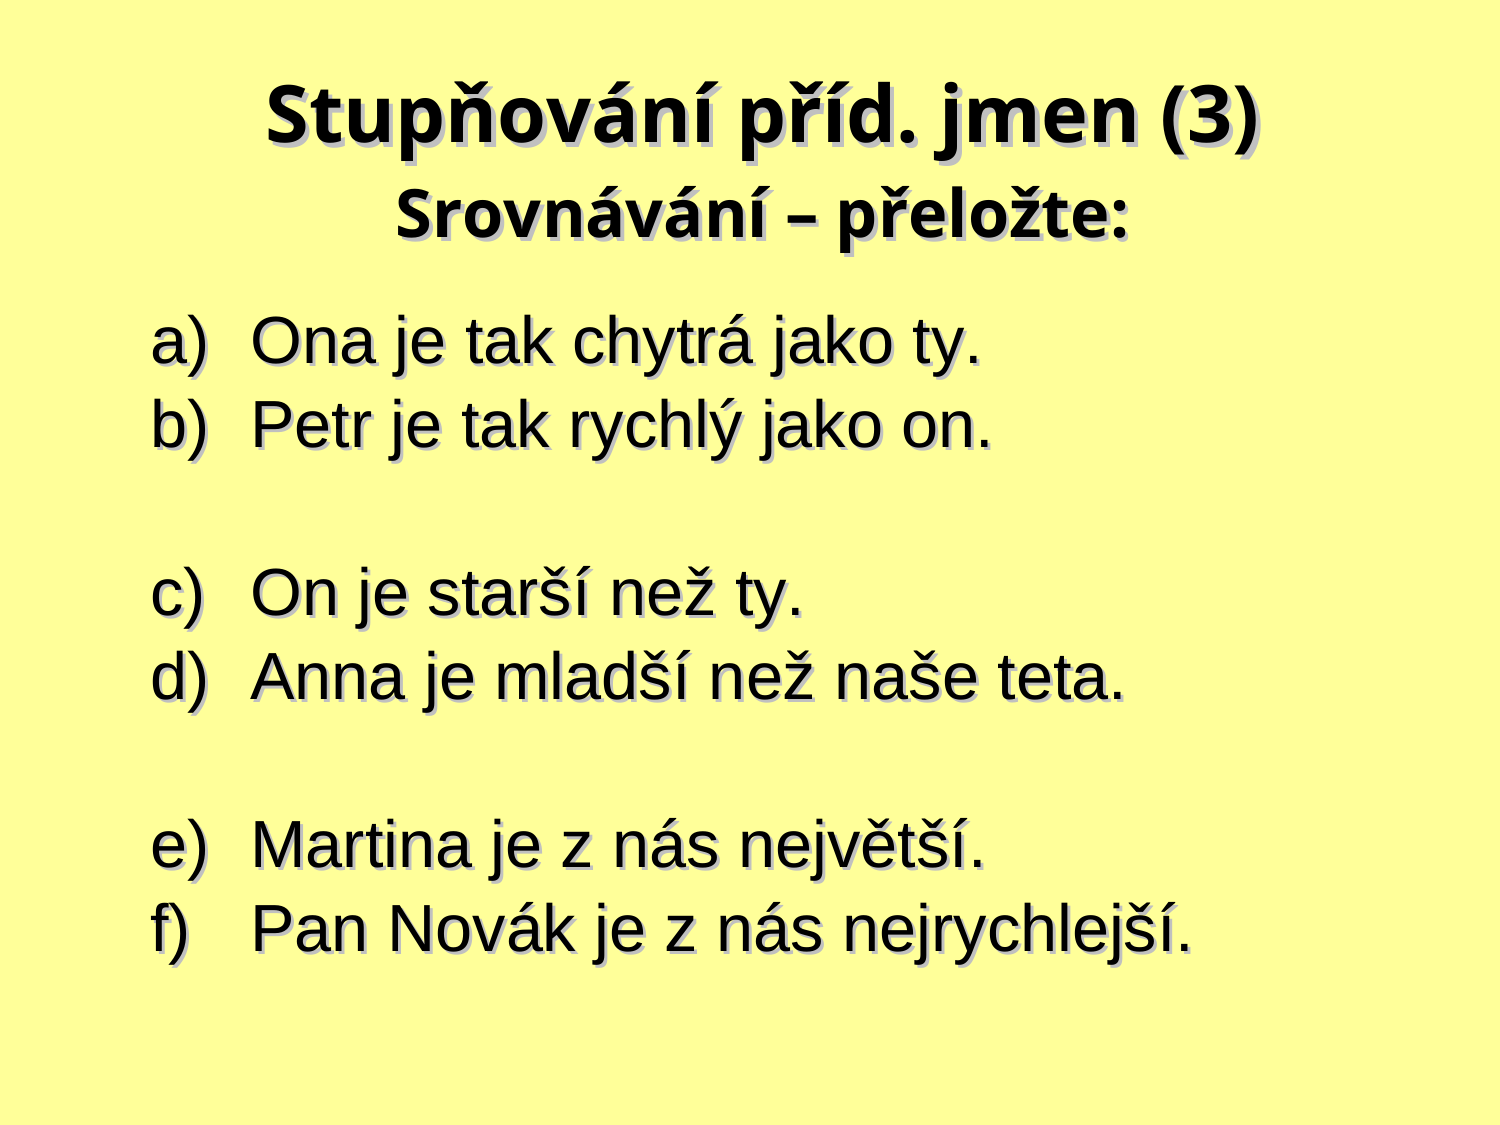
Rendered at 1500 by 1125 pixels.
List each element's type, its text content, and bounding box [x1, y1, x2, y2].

list Ona je tak chytrá jako ty. Petr je tak rychlý jako on. On je starší než ty. Anna je mladší než naše teta. Martina je z nás největší. Pan Novák je z nás nejrychlejší. [135, 302, 1450, 1099]
title Stupňování příd. jmen (3) Srovnávání – přeložte: [75, 40, 1451, 276]
